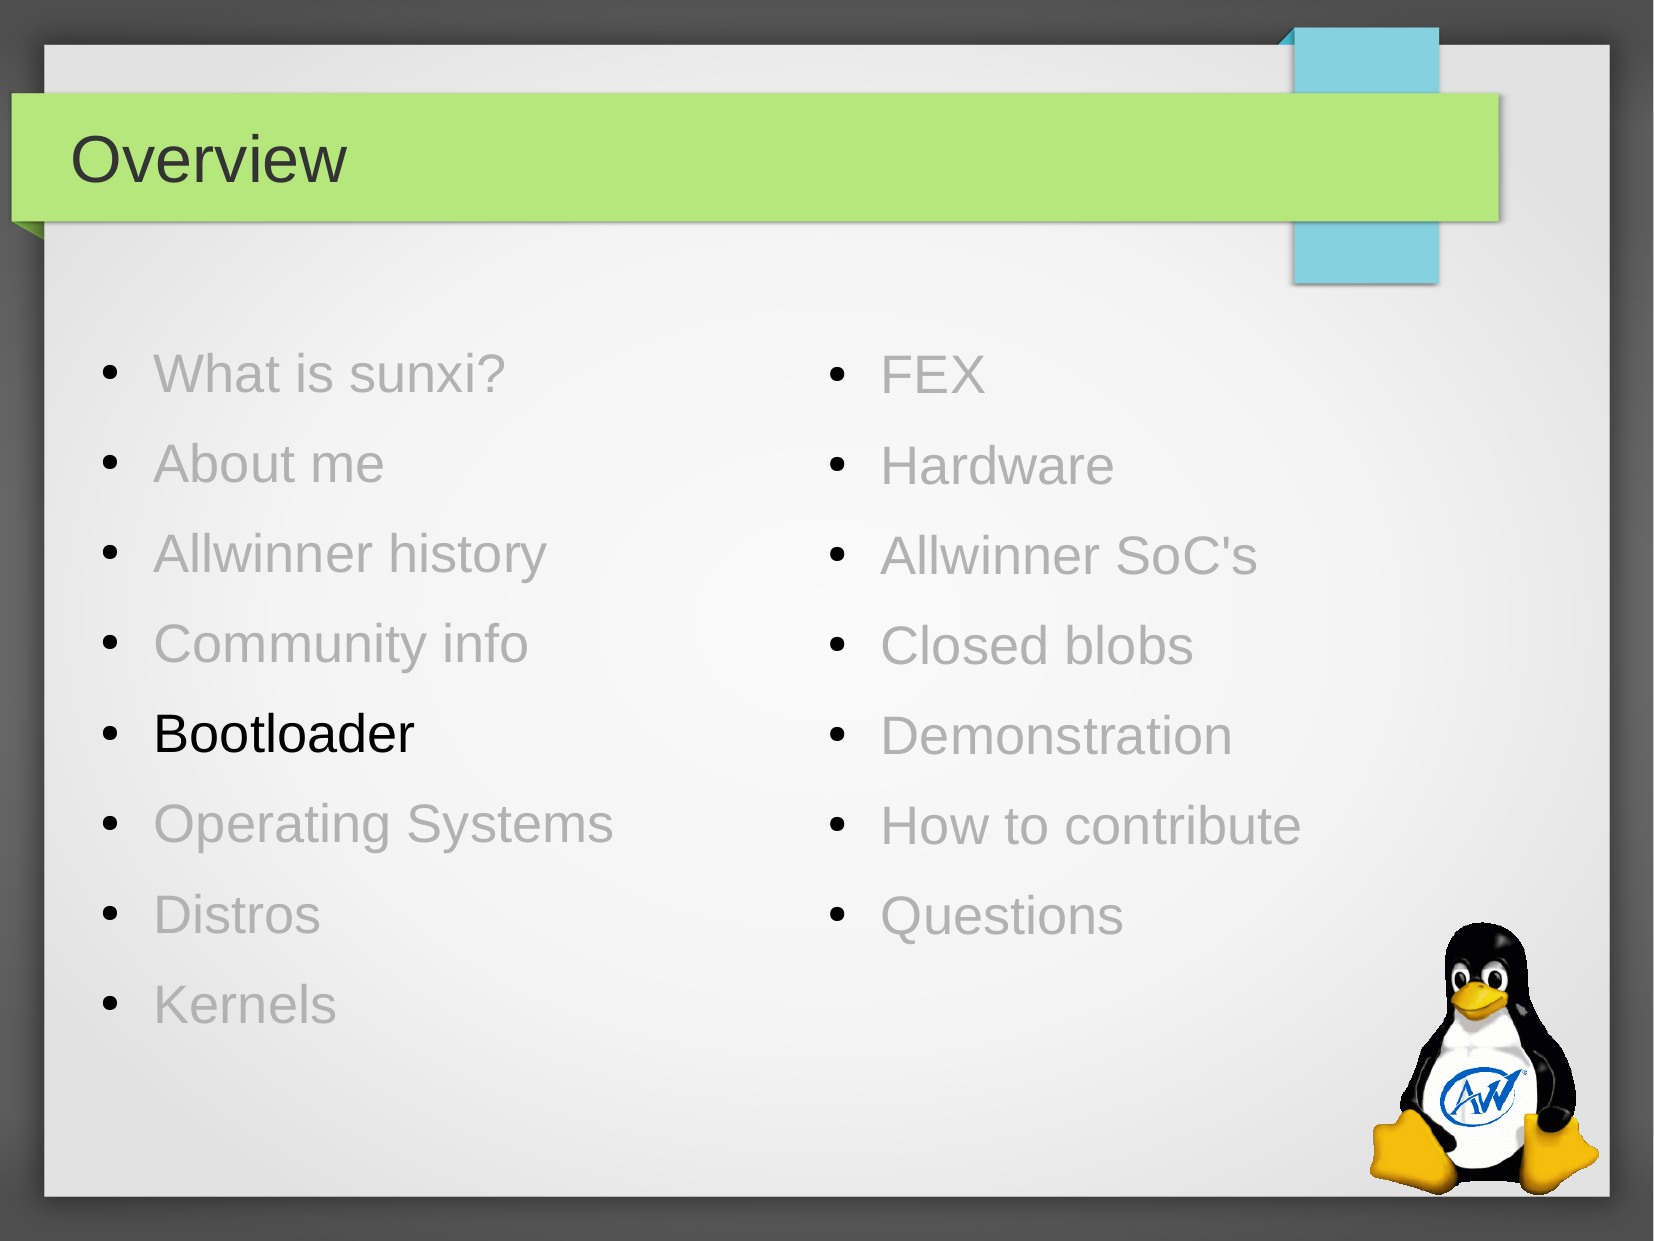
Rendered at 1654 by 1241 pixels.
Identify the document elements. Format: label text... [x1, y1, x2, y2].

list FEX Hardware Allwinner SoC's Closed blobs Demonstration How to contribute Questions [810, 345, 1508, 1065]
list What is sunxi? About me Allwinner history Community info Bootloader Operating Systems Distros Kernels [82, 343, 781, 1063]
picture [0, 0, 1654, 1241]
title Overview [70, 106, 1229, 213]
